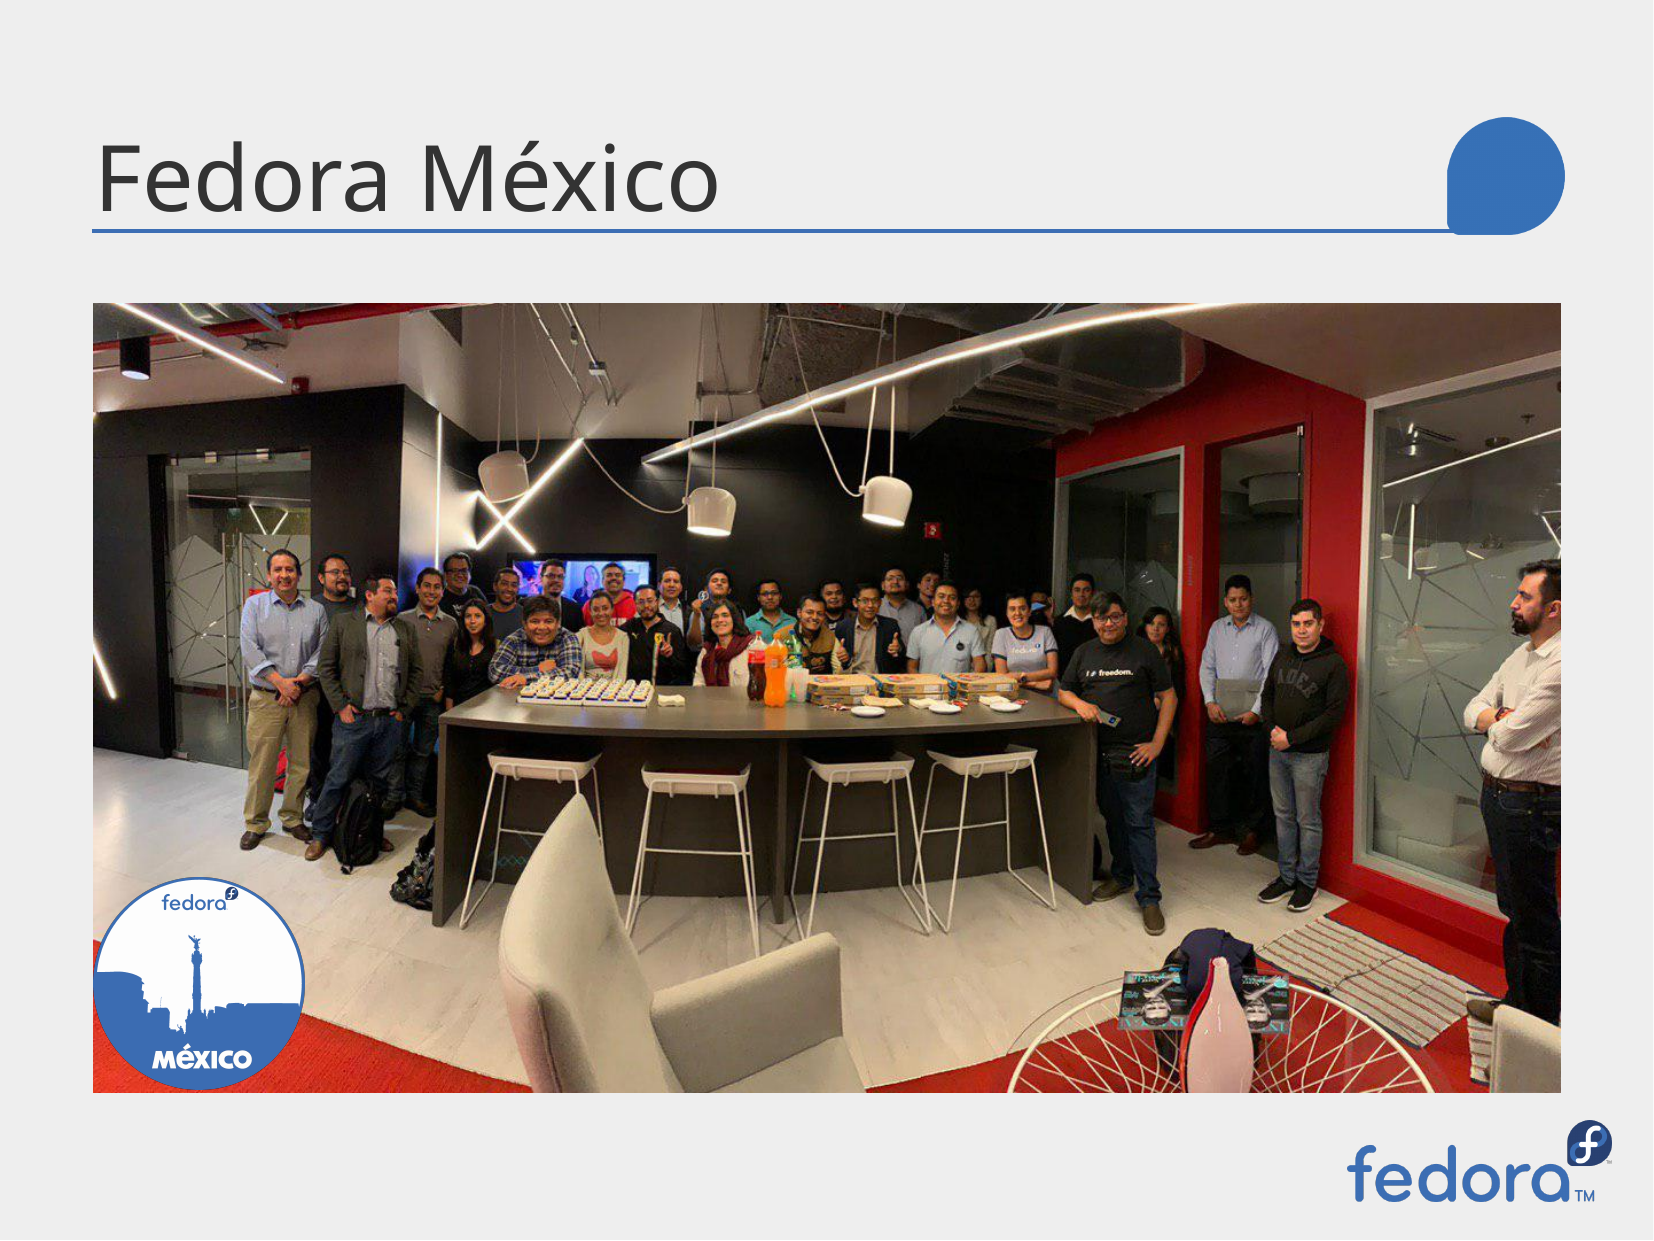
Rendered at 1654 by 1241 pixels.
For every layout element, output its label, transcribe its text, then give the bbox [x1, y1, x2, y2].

picture [1347, 1120, 1612, 1202]
picture [1447, 117, 1565, 235]
picture [93, 303, 1561, 1093]
title Fedora México [94, 100, 1426, 251]
